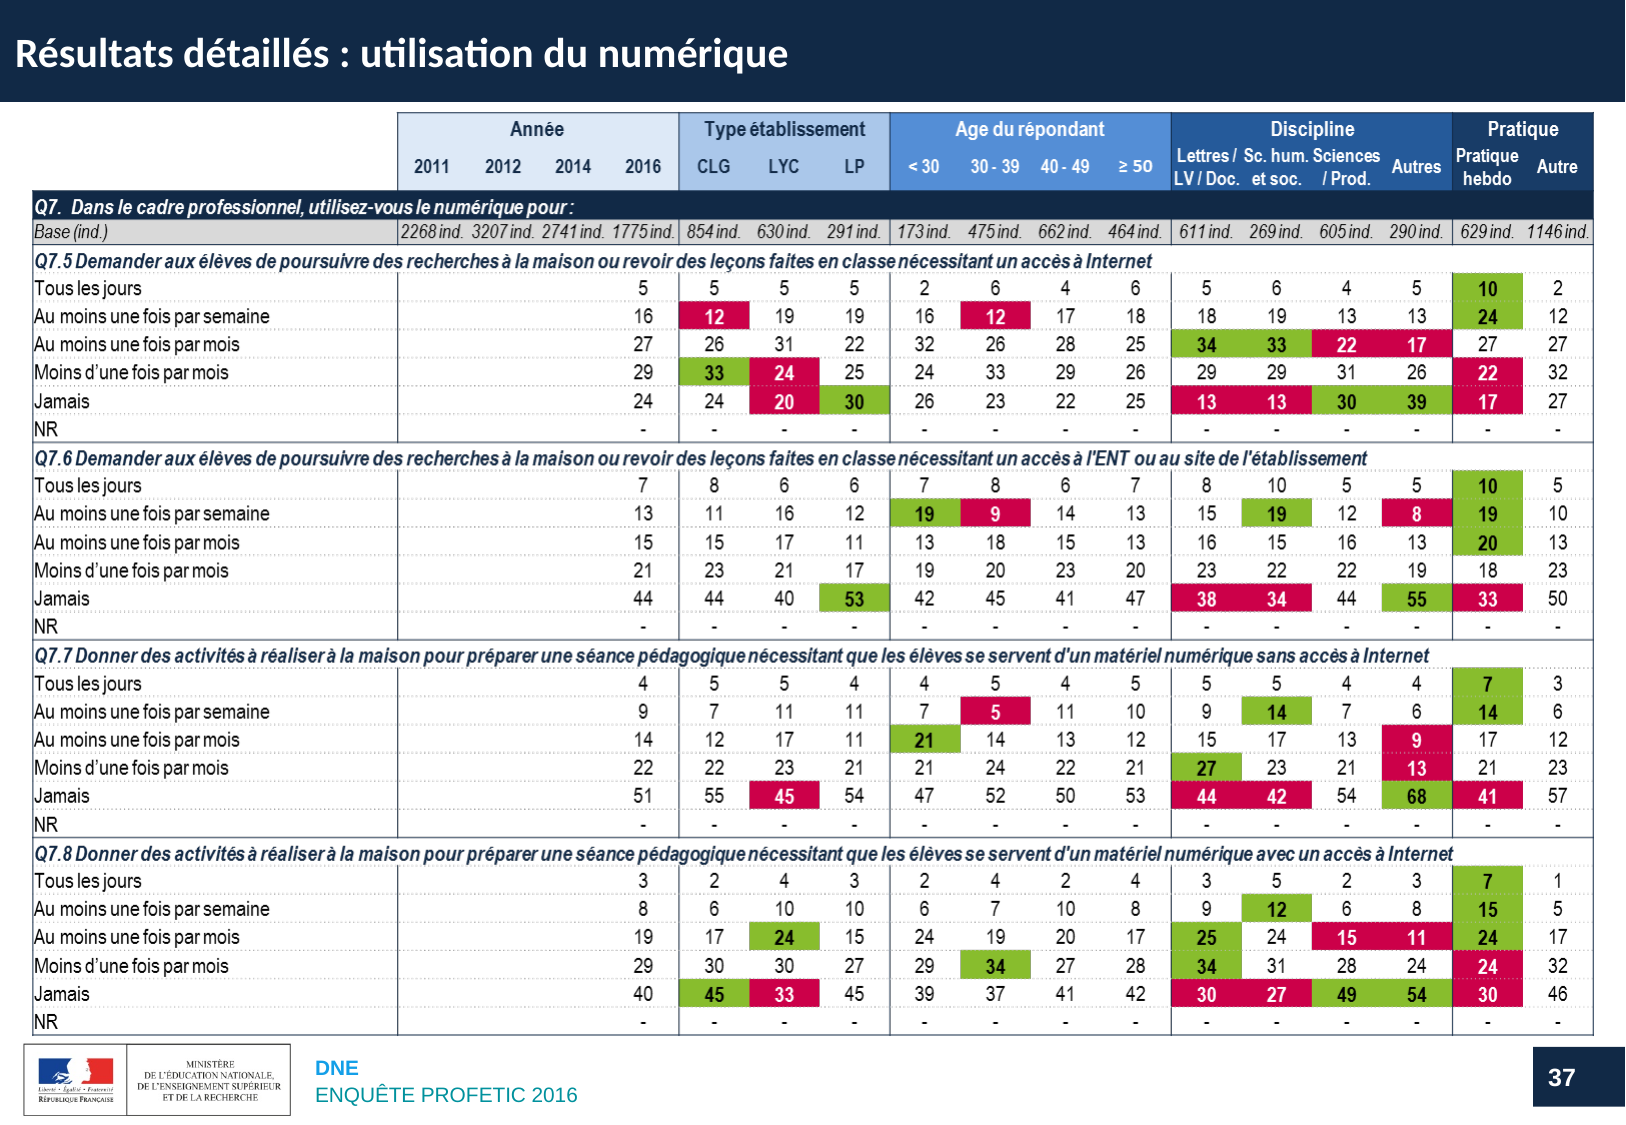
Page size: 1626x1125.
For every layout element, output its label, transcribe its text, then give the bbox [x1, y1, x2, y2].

text_box 37 [1533, 1046, 1625, 1107]
title Résultats détaillés : utilisation du numérique [0, 0, 1625, 102]
picture [32, 109, 1594, 1047]
